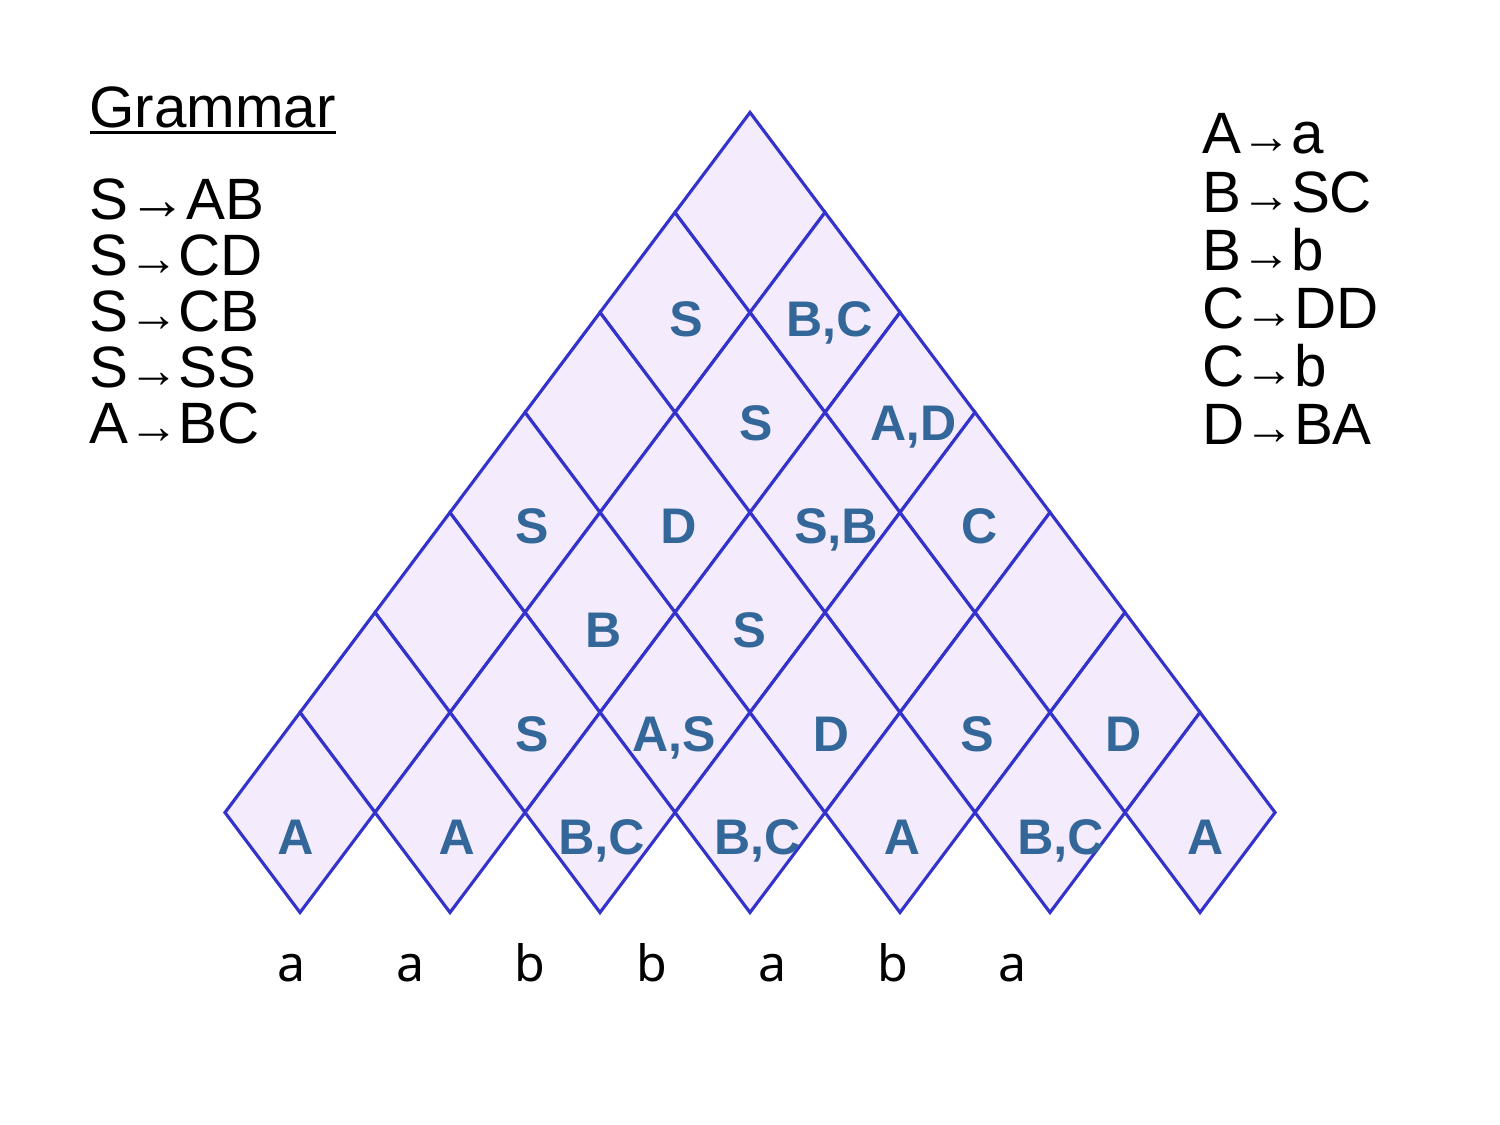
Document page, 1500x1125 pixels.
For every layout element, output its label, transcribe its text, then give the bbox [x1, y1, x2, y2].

text_box [720, 873, 780, 913]
text_box [225, 763, 262, 862]
text_box S S B,C S A,D S D S,B C B S S A,S D S D A A B,C B,C A B,C A [262, 174, 1476, 873]
text_box Grammar S→AB S→CD S→CB S→SS A→BC [74, 75, 413, 463]
text_box [870, 873, 930, 913]
text_box [1170, 873, 1230, 913]
text_box [703, 112, 797, 174]
text_box [270, 873, 330, 913]
text_box [570, 873, 630, 913]
text_box a a b b a b a [262, 923, 1251, 1000]
text_box [1020, 873, 1080, 913]
text_box [420, 873, 480, 913]
text_box A→a B→SC B→b C→DD C→b D→BA [1187, 99, 1413, 464]
